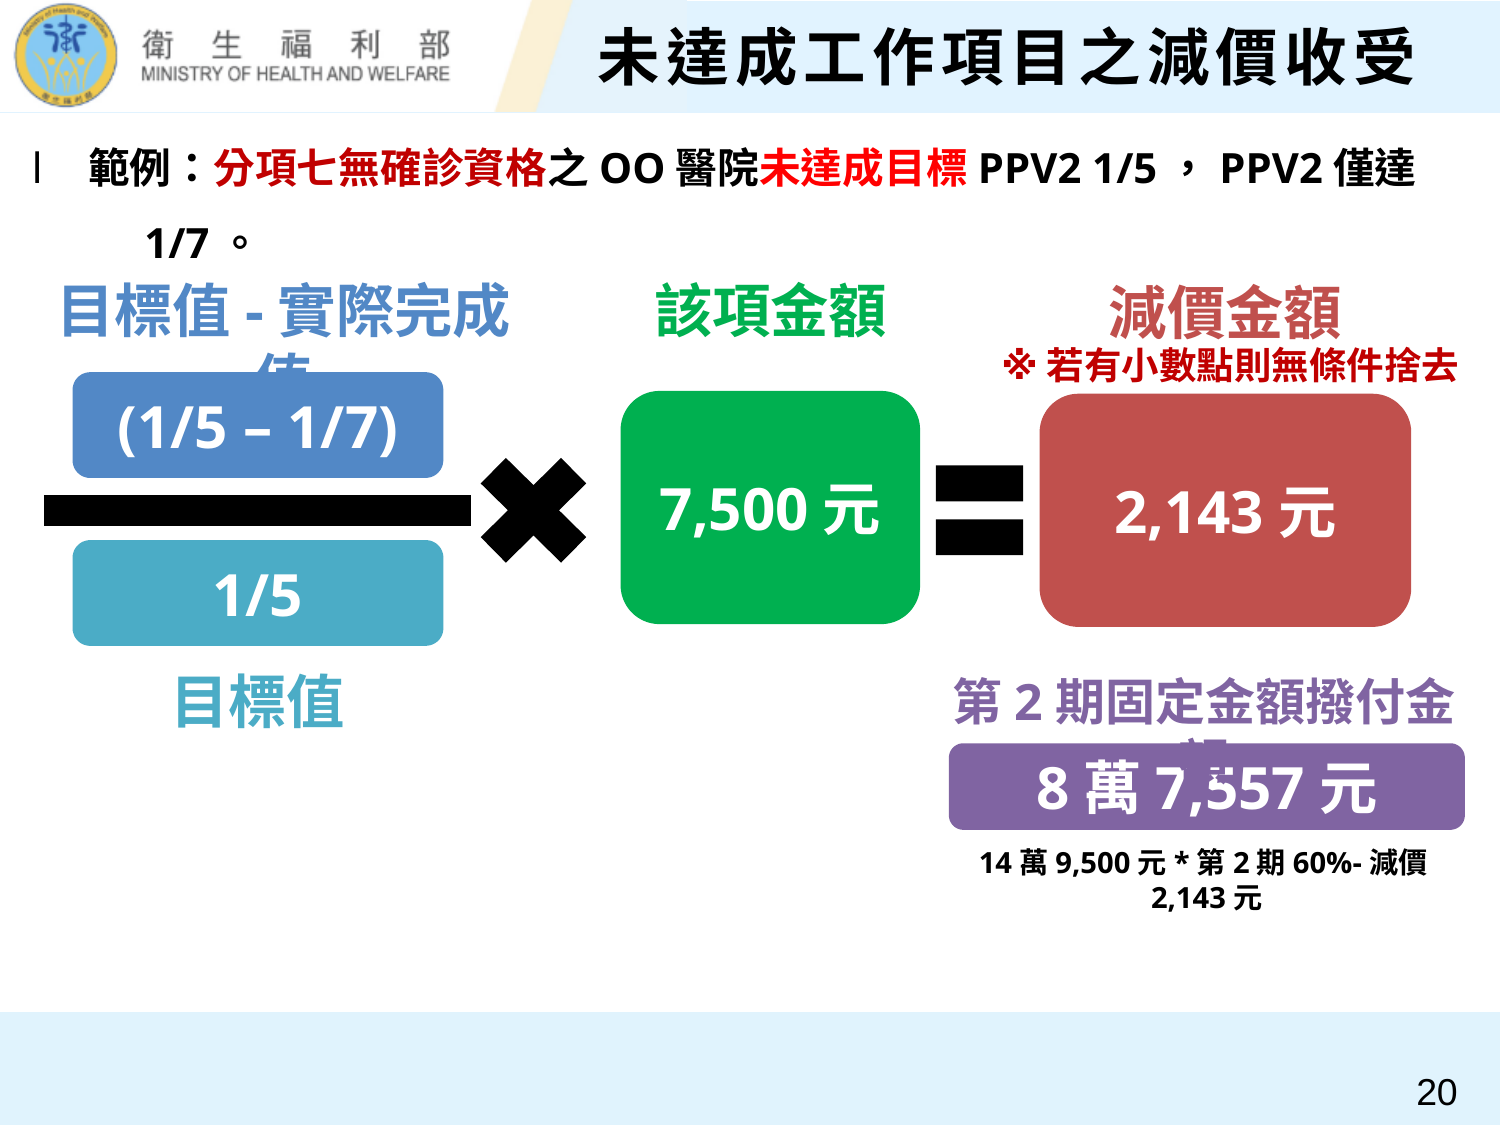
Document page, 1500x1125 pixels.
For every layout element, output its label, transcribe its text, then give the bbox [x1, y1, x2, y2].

text_box 未達成工作項目之減價收受 [547, 10, 1468, 102]
text_box 7,500元 [620, 390, 921, 625]
text_box 第2期固定金額撥付金額 [920, 662, 1488, 757]
text_box 目標值-實際完成值 [22, 266, 545, 373]
text_box 2,143元 [1039, 395, 1412, 627]
text_box 8萬7,557元 [948, 757, 1465, 830]
text_box [935, 465, 1024, 502]
text_box 減價金額 [1039, 268, 1412, 334]
text_box 目標值 [135, 657, 380, 764]
text_box [480, 457, 587, 563]
text_box (1/5 – 1/7) [72, 373, 444, 478]
text_box 1/5 [72, 540, 444, 646]
text_box 14萬9,500元*第2期60%-減價2,143元 [941, 836, 1473, 888]
text_box ※若有小數點則無條件捨去 [986, 334, 1465, 395]
text_box 該項金額 [555, 266, 987, 353]
text_box [935, 519, 1024, 556]
text_box 20 [1401, 1060, 1494, 1121]
text_box 範例：分項七無確診資格之OO醫院未達成目標PPV2 1/5，PPV2僅達1/7。 [16, 109, 1484, 192]
